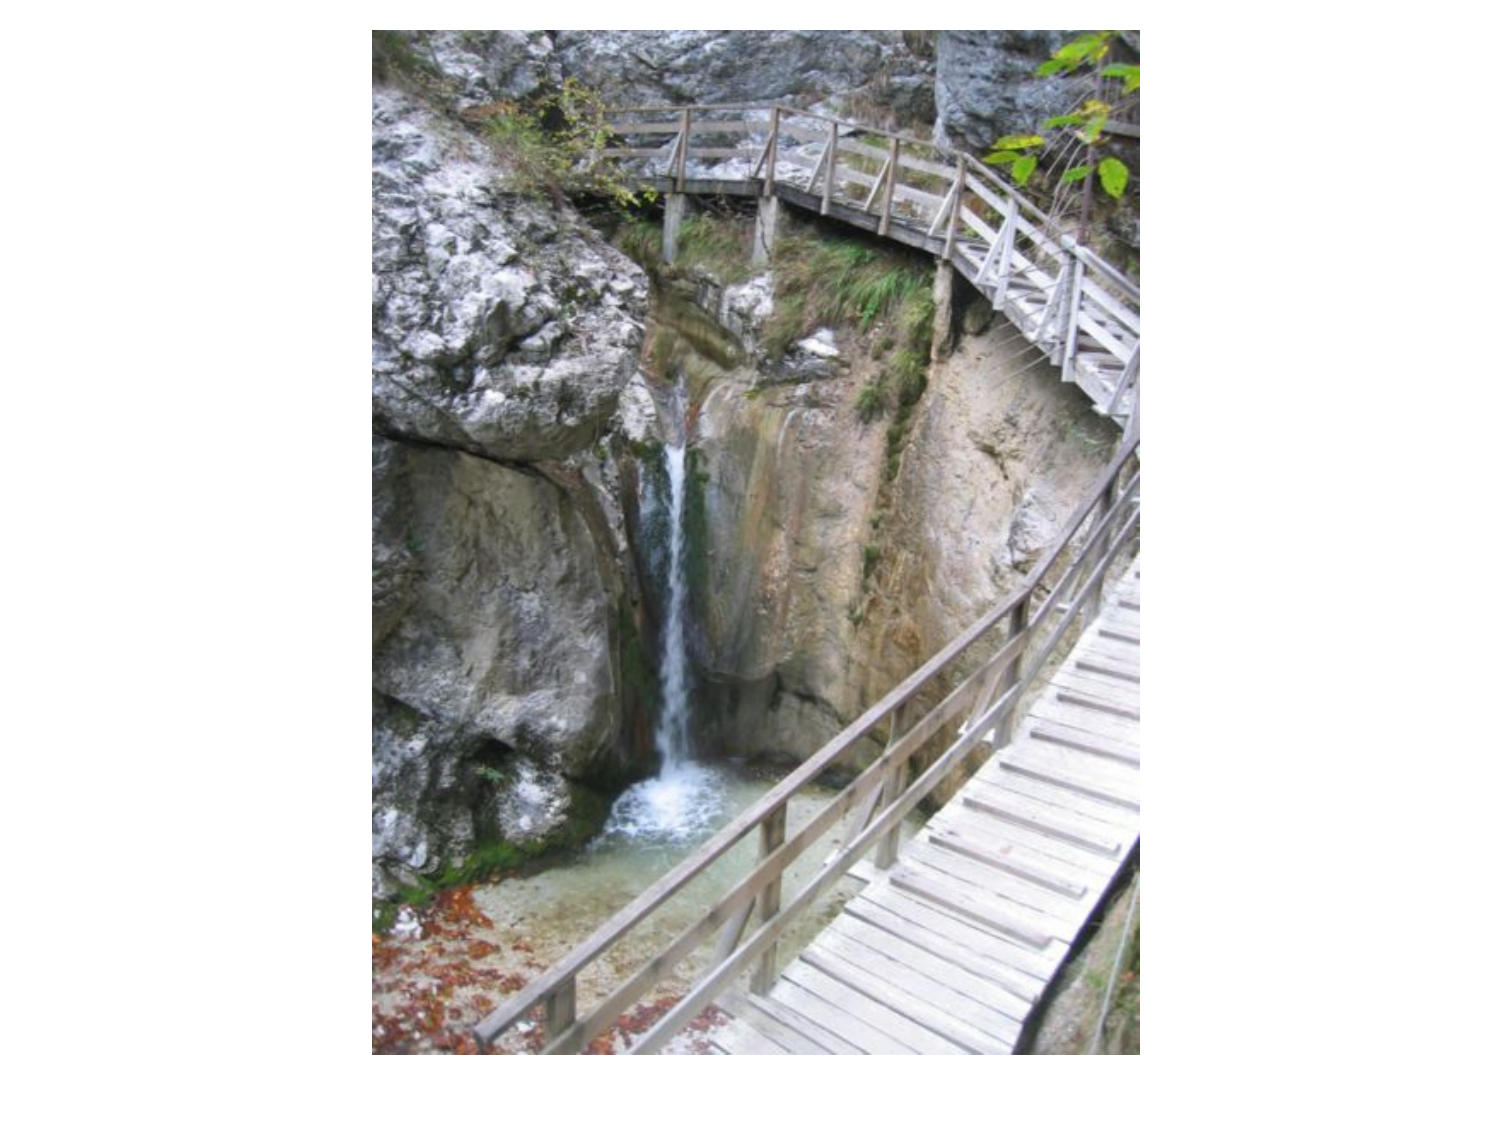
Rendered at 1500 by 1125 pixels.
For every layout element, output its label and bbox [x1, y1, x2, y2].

picture [372, 30, 1140, 1055]
